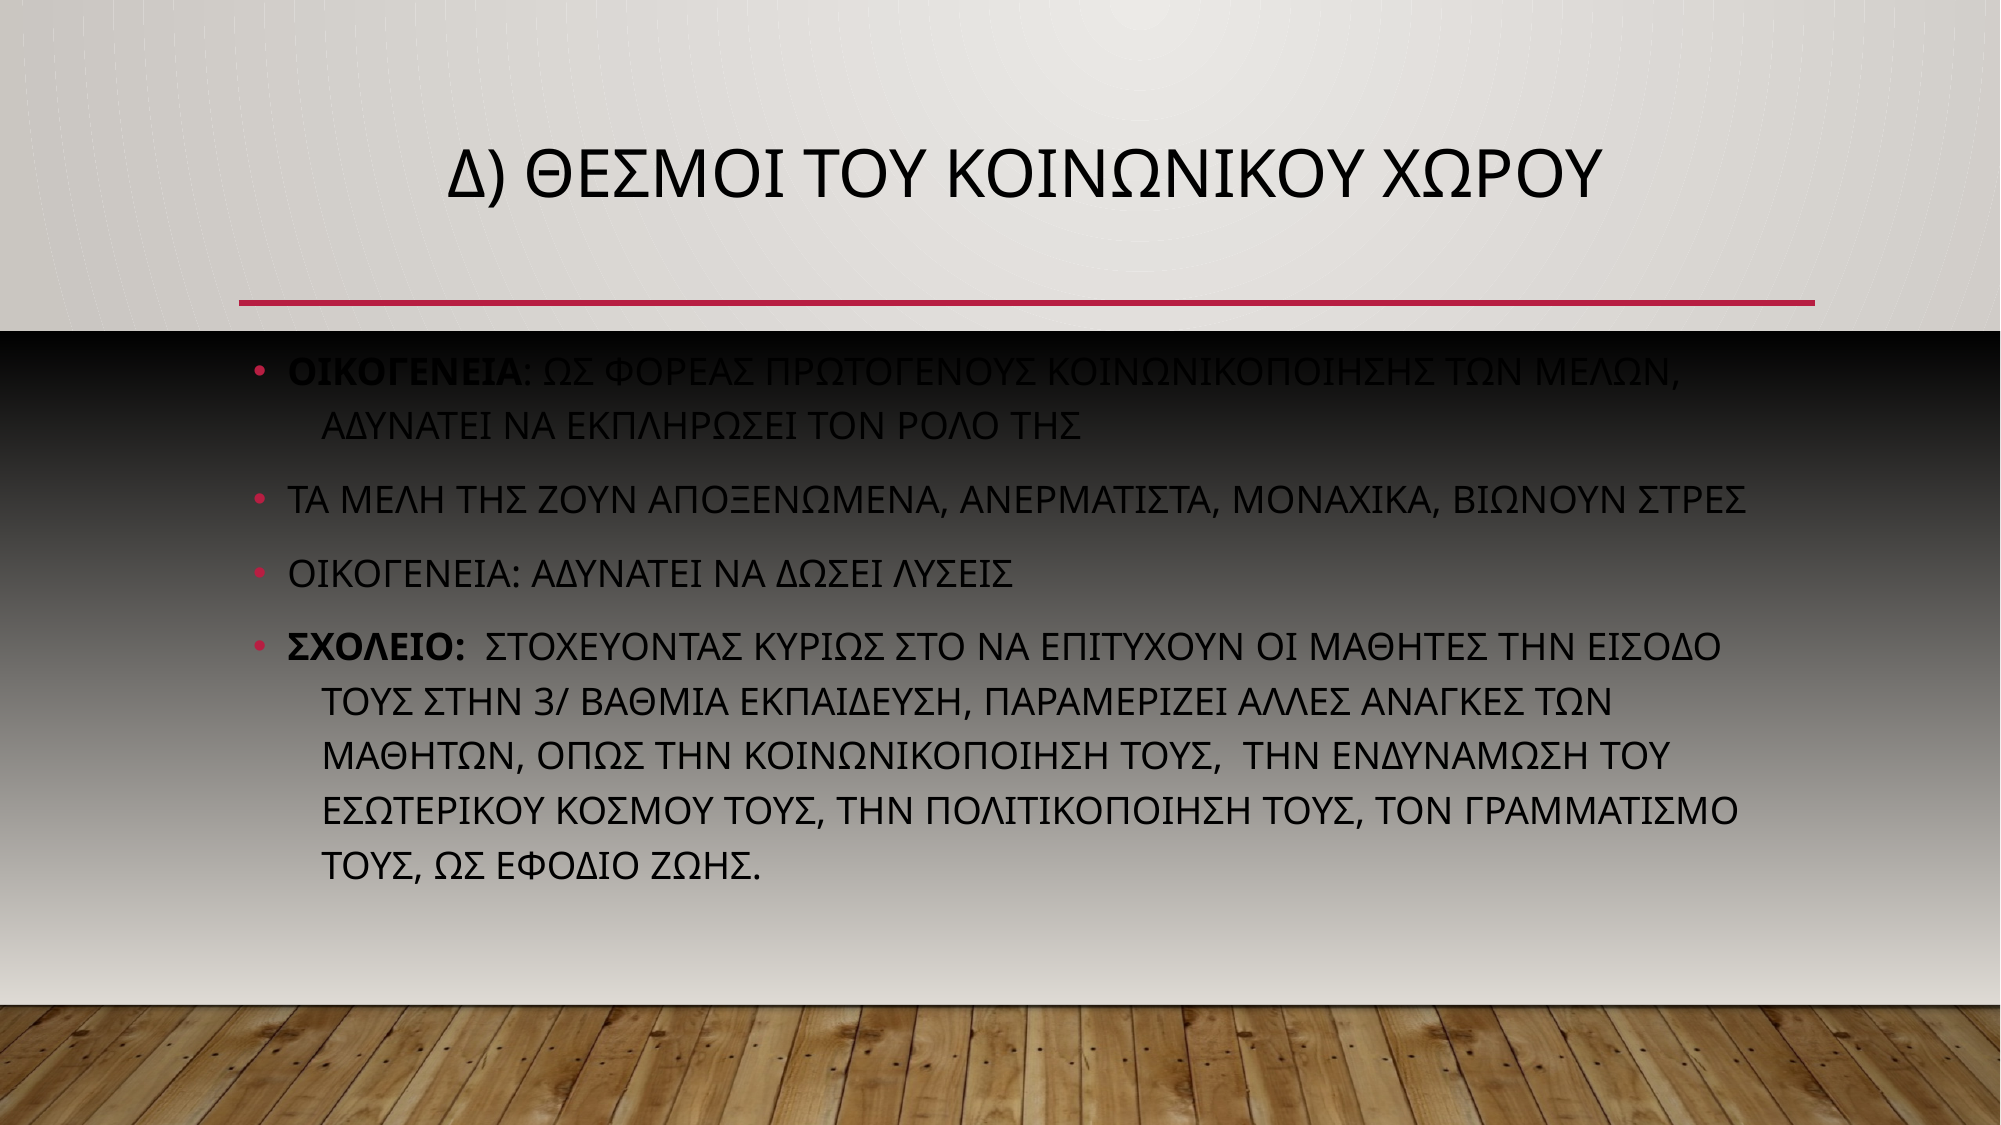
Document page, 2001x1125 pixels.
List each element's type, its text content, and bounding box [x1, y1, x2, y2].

title Δ) ΘΕΣΜΟΙ ΤΟΥ ΚΟΙΝΩΝΙΚΟΥ ΧΩΡΟΥ [238, 131, 1814, 305]
list ΟΙΚΟΓΕΝΕΙΑ: ΩΣ ΦΟΡΕΑΣ ΠΡΩΤΟΓΕΝΟΥΣ ΚΟΙΝΩΝΙΚΟΠΟΙΗΣΗΣ ΤΩΝ ΜΕΛΩΝ, ΑΔΥΝΑΤΕΙ ΝΑ ΕΚΠΛΗΡΩΣΕΙ ΤΟΝ ΡΟΛΟ ΤΗΣ ΤΑ ΜΕΛΗ ΤΗΣ ΖΟΥΝ ΑΠΟΞΕΝΩΜΕΝΑ, ΑΝΕΡΜΑΤΙΣΤΑ, ΜΟΝΑΧΙΚΑ, ΒΙΩΝΟΥΝ ΣΤΡΕΣ ΟΙΚΟΓΕΝΕΙΑ: ΑΔΥΝΑΤΕΙ ΝΑ ΔΩΣΕΙ ΛΥΣΕΙΣ ΣΧΟΛΕΙΟ: ΣΤΟΧΕΥΟΝΤΑΣ ΚΥΡΙΩΣ ΣΤΟ ΝΑ ΕΠΙΤΥΧΟΥΝ ΟΙ ΜΑΘΗΤΕΣ ΤΗΝ ΕΙΣΟΔΟ ΤΟΥΣ ΣΤΗΝ 3/ ΒΑΘΜΙΑ ΕΚΠΑΙΔΕΥΣΗ, ΠΑΡΑΜΕΡΙΖΕΙ ΑΛΛΕΣ ΑΝΑΓΚΕΣ ΤΩΝ ΜΑΘΗΤΩΝ, ΟΠΩΣ ΤΗΝ ΚΟΙΝΩΝΙΚΟΠΟΙΗΣΗ ΤΟΥΣ, ΤΗΝ ΕΝΔΥΝΑΜΩΣΗ ΤΟΥ ΕΣΩΤΕΡΙΚΟΥ ΚΟΣΜΟΥ ΤΟΥΣ, ΤΗΝ ΠΟΛΙΤΙΚΟΠΟΙΗΣΗ ΤΟΥΣ, ΤΟΝ ΓΡΑΜΜΑΤΙΣΜΟ ΤΟΥΣ, ΩΣ ΕΦΟΔΙΟ ΖΩΗΣ. [238, 330, 1814, 897]
